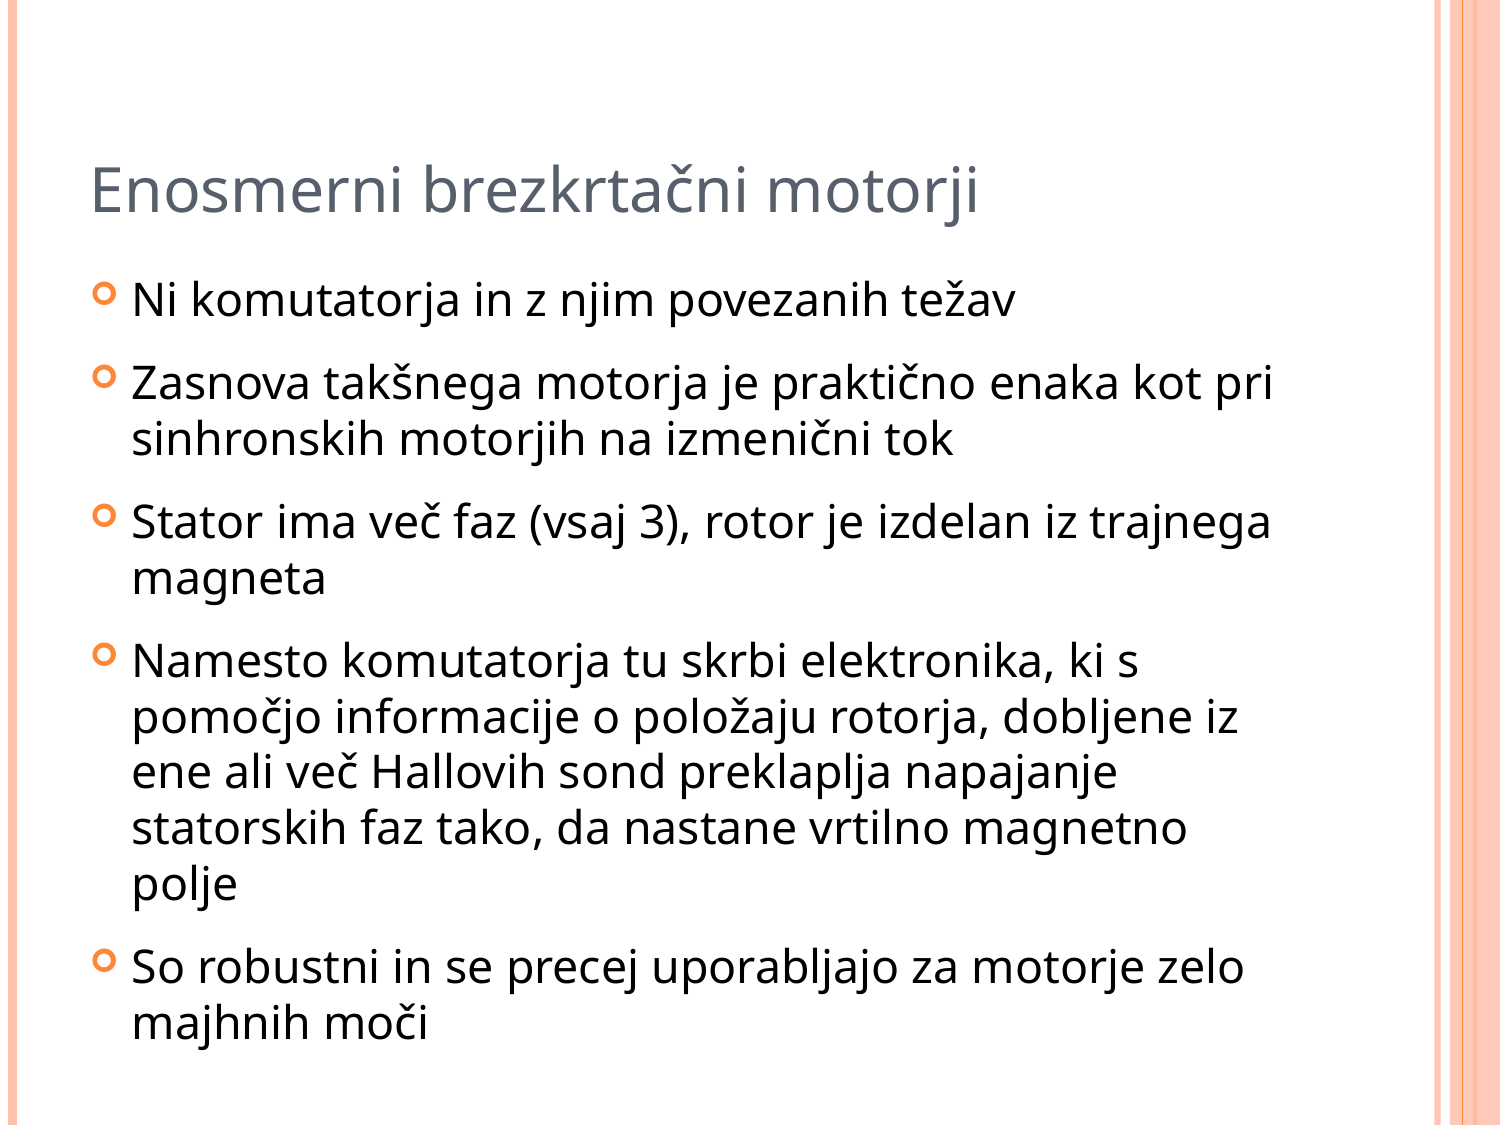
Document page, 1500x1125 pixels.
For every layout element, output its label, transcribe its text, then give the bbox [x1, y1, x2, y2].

title Enosmerni brezkrtačni motorji [75, 45, 1300, 233]
list Ni komutatorja in z njim povezanih težav Zasnova takšnega motorja je praktično enaka kot pri sinhronskih motorjih na izmenični tok Stator ima več faz (vsaj 3), rotor je izdelan iz trajnega magneta Namesto komutatorja tu skrbi elektronika, ki s pomočjo informacije o položaju rotorja, dobljene iz ene ali več Hallovih sond preklaplja napajanje statorskih faz tako, da nastane vrtilno magnetno polje So robustni in se precej uporabljajo za motorje zelo majhnih moči [75, 262, 1300, 1062]
